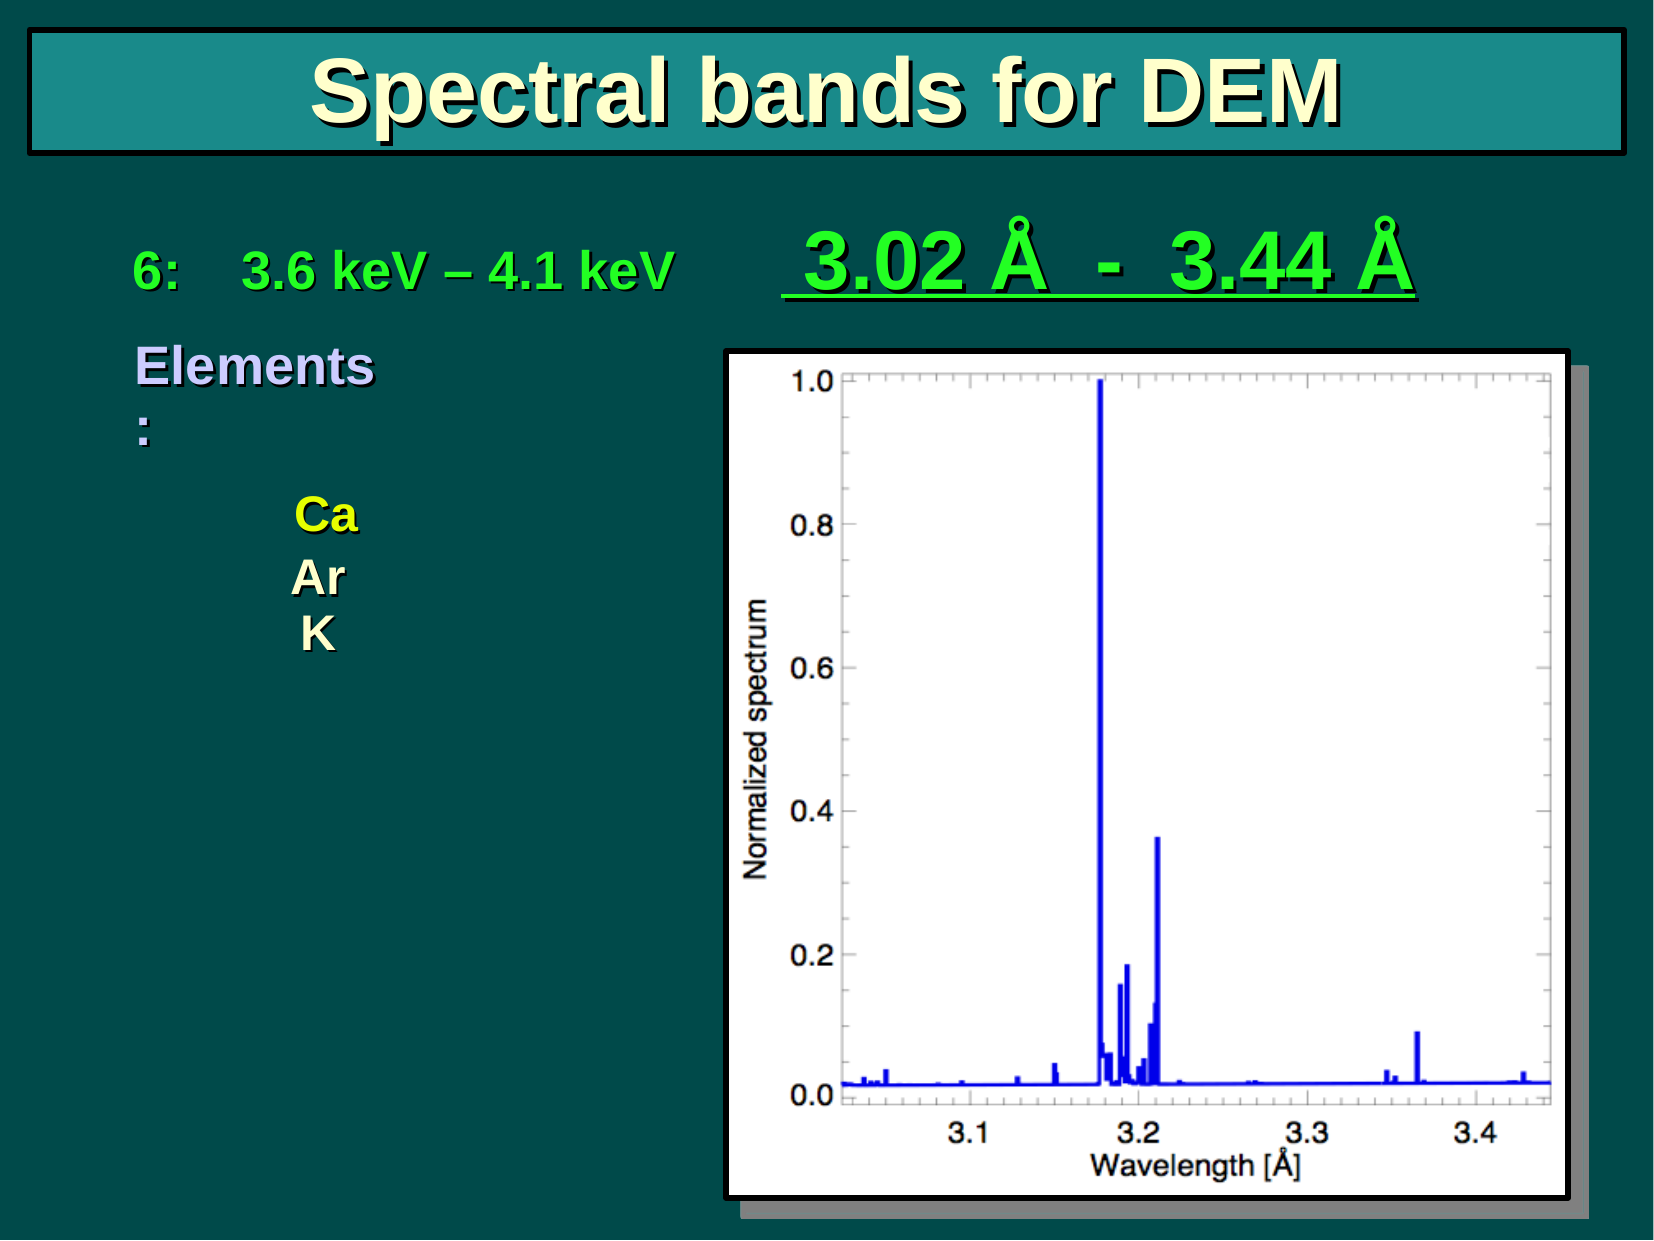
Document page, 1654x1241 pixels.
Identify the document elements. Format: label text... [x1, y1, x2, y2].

text_box Elements: Ca Ar K [120, 328, 404, 832]
text_box Spectral bands for DEM [29, 29, 1625, 153]
picture [729, 354, 1565, 1195]
text_box 6: 3.6 keV – 4.1 keV 3.02 Å - 3.44 Å [118, 206, 1536, 315]
